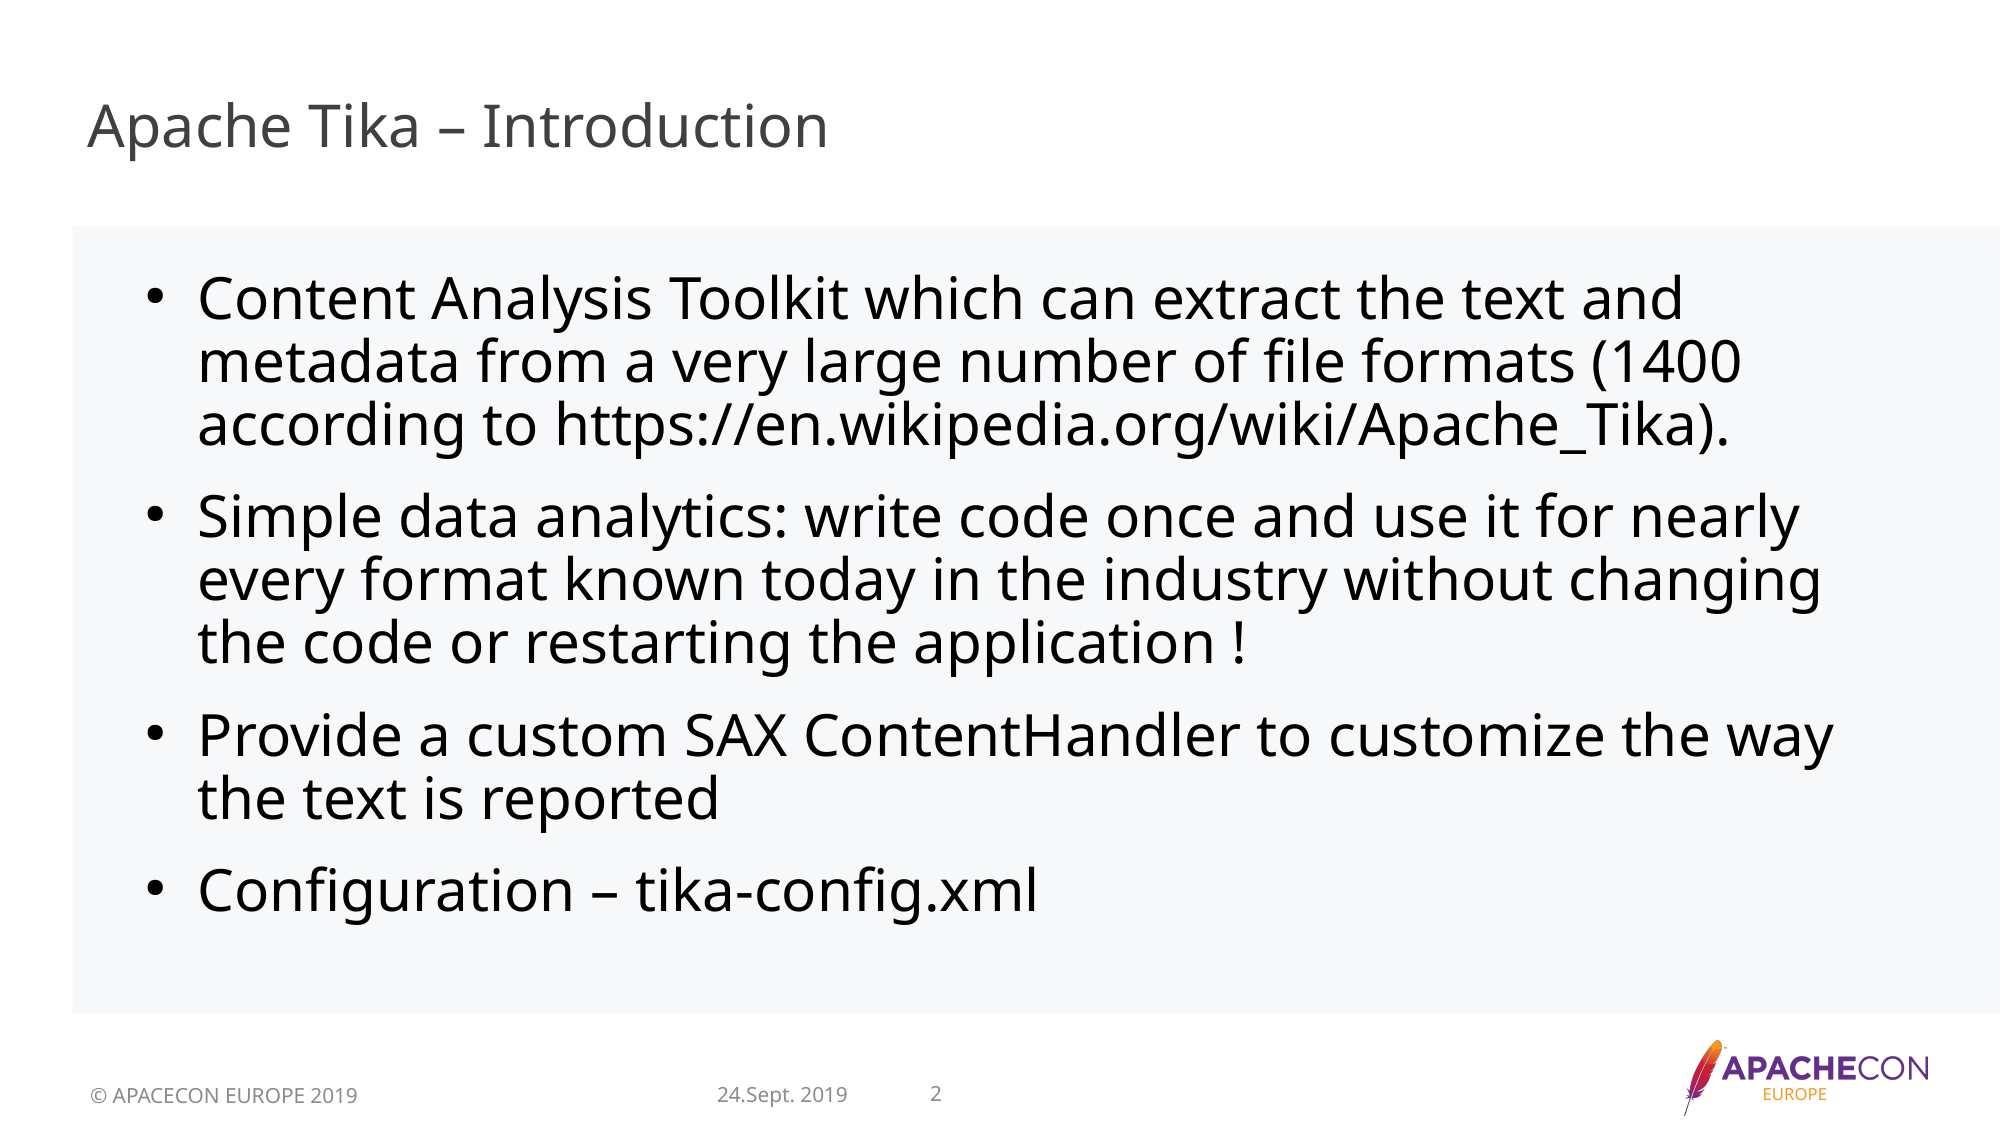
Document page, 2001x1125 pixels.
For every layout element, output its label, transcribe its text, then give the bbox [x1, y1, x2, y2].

slide_number <number> [878, 1065, 957, 1124]
picture [1684, 1040, 1928, 1116]
footer © APACECON EUROPE 2019 [74, 1065, 686, 1125]
title Apache Tika – Introduction [72, 80, 1928, 167]
list Content Analysis Toolkit which can extract the text and metadata from a very large number of file formats (1400 according to https://en.wikipedia.org/wiki/Apache_Tika). Simple data analytics: write code once and use it for nearly every format known today in the industry without changing the code or restarting the application ! Provide a custom SAX ContentHandler to customize the way the text is reported Configuration – tika-config.xml [112, 261, 1928, 976]
slide_number 24.Sept. 2019 [693, 1065, 871, 1124]
